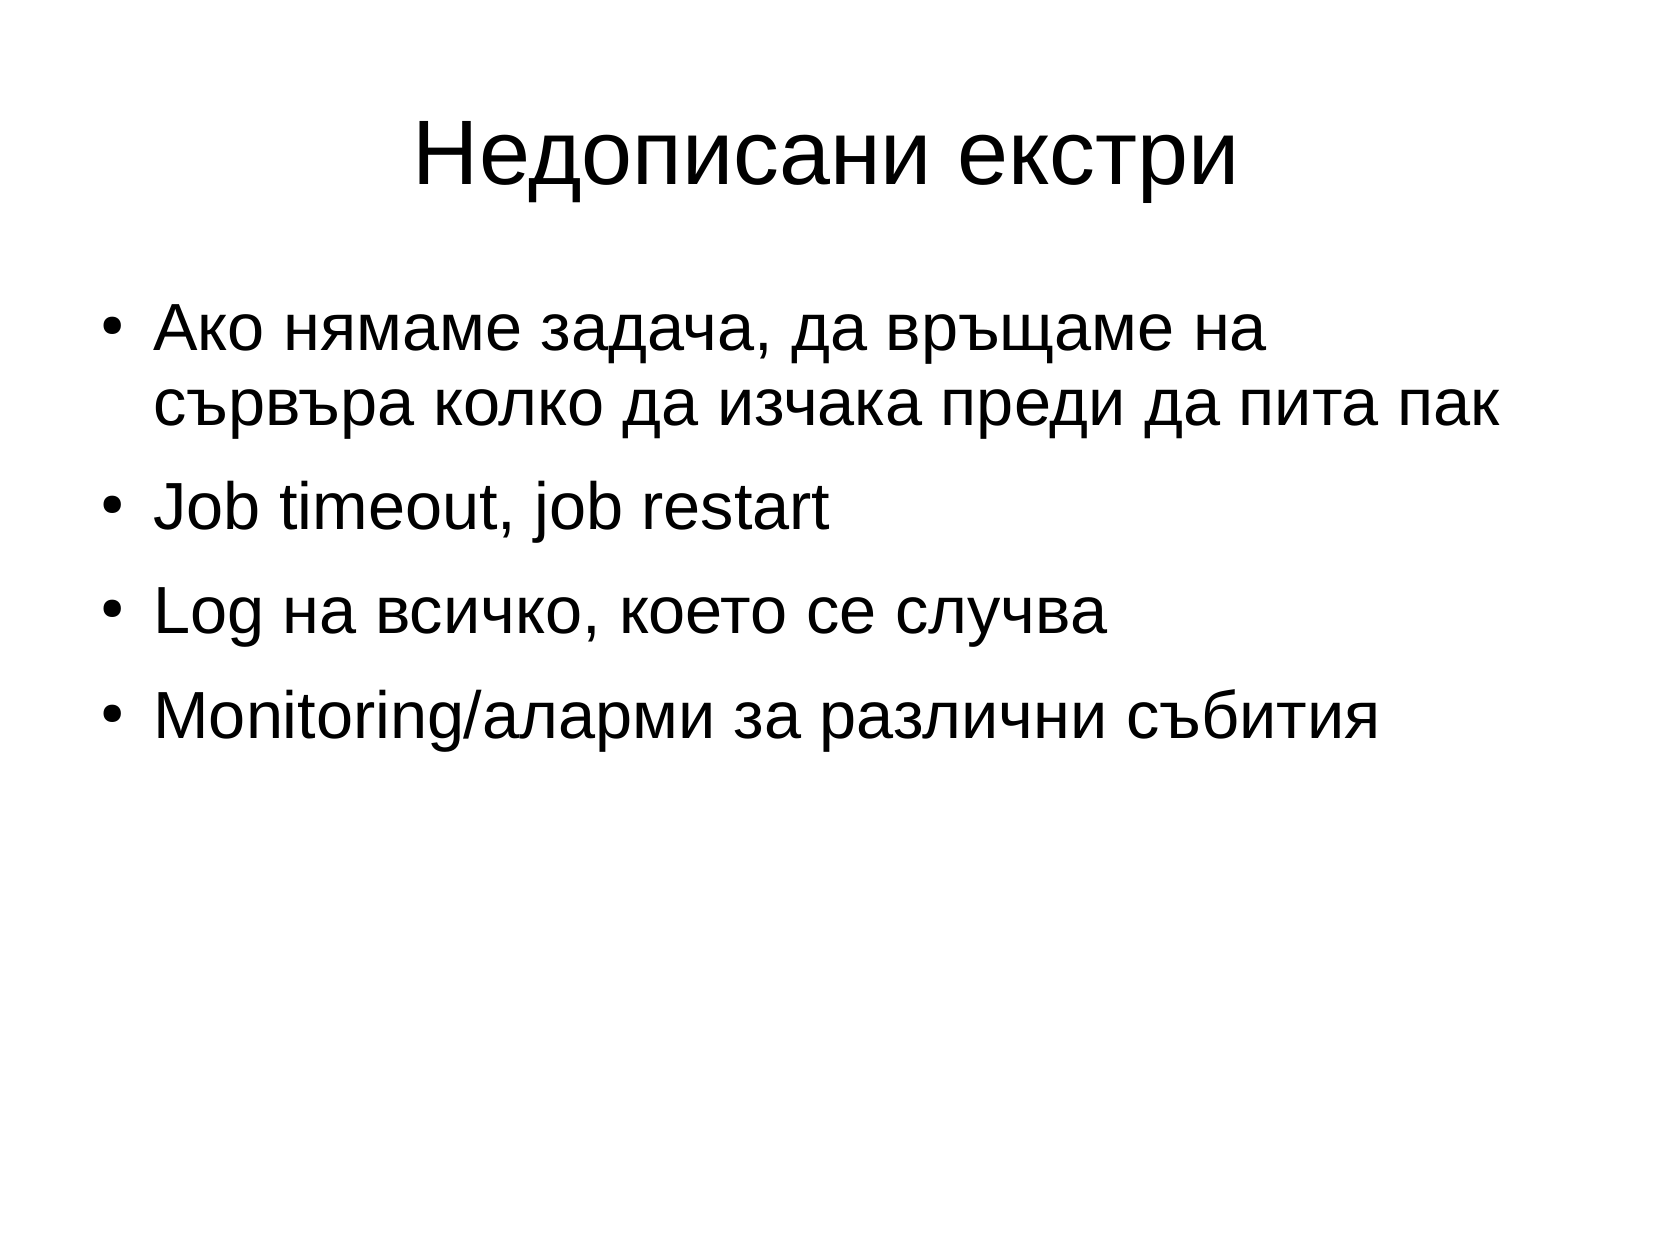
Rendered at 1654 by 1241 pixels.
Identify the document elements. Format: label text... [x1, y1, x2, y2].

title Недописани екстри [82, 49, 1571, 257]
list Ако нямаме задача, да връщаме на сървъра колко да изчака преди да пита пак Job timeout, job restart Log на всичко, което се случва Monitoring/аларми за различни събития [82, 290, 1538, 1010]
